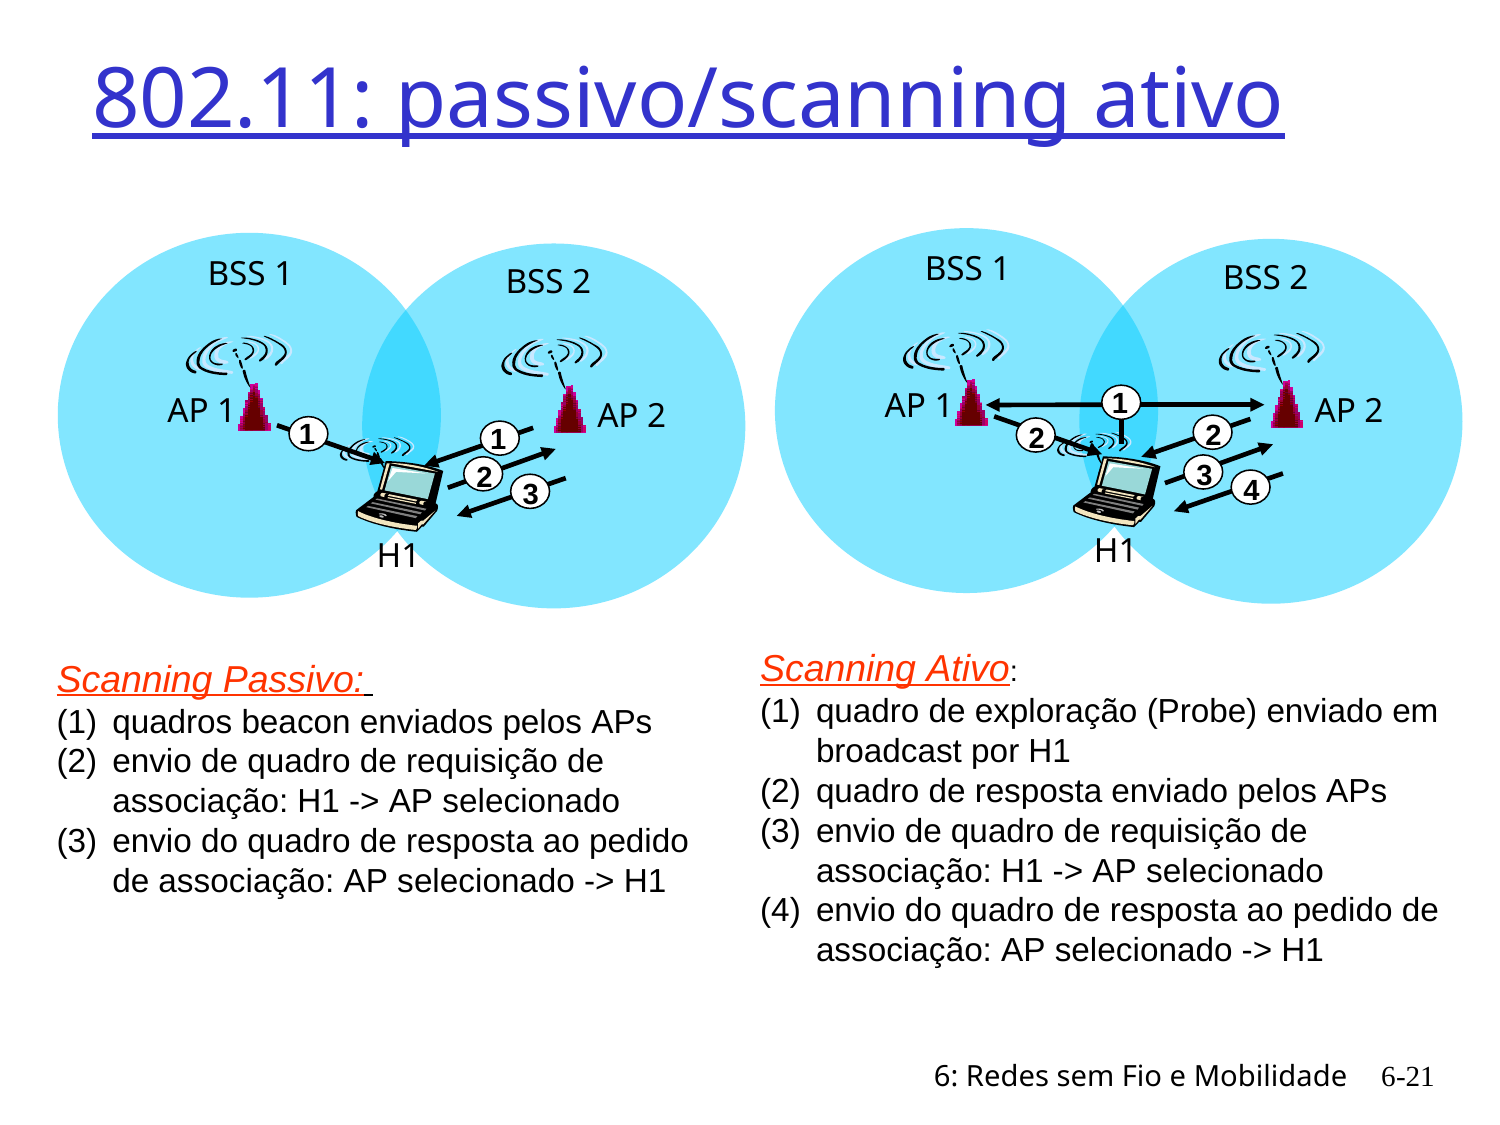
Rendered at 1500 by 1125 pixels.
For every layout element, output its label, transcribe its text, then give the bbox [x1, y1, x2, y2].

text_box BSS 2 [490, 252, 607, 309]
text_box 6: Redes sem Fio e Mobilidade [728, 1050, 1339, 1125]
picture [554, 385, 586, 433]
text_box [57, 232, 746, 609]
picture [238, 383, 271, 431]
text_box 802.11: passivo/scanning ativo [77, 0, 1408, 188]
text_box 3 [1181, 448, 1228, 500]
text_box BSS 2 [1208, 248, 1324, 304]
text_box AP 1 [869, 376, 969, 432]
text_box AP 2 [582, 386, 682, 442]
text_box 6-<number> [1339, 1050, 1451, 1125]
text_box BSS 1 [192, 244, 309, 300]
picture [1056, 430, 1161, 528]
text_box 1 [1097, 376, 1144, 427]
text_box AP 1 [152, 381, 252, 437]
text_box 1 [284, 408, 331, 459]
text_box 4 [1228, 463, 1275, 515]
picture [955, 379, 988, 427]
text_box Scanning Ativo: quadro de exploração (Probe) enviado em broadcast por H1 quadro de resposta enviado pelos APs envio de quadro de requisição de associação: H1 -> AP selecionado envio do quadro de resposta ao pedido de associação: AP selecionado -> H1 [745, 636, 1473, 977]
picture [339, 435, 444, 532]
text_box 1 [475, 412, 522, 463]
picture [1271, 380, 1303, 428]
text_box 2 [1190, 408, 1237, 460]
text_box AP 2 [1299, 381, 1399, 437]
text_box BSS 1 [910, 239, 1026, 296]
text_box 3 [507, 467, 554, 519]
text_box H1 [361, 532, 436, 582]
text_box 2 [1013, 411, 1060, 463]
text_box Scanning Passivo: quadros beacon enviados pelos APs envio de quadro de requisição de associação: H1 -> AP selecionado envio do quadro de resposta ao pedido de associação: AP selecionado -> H1 [41, 647, 717, 908]
text_box H1 [1079, 528, 1153, 577]
text_box [774, 228, 1463, 604]
text_box 2 [461, 450, 508, 501]
